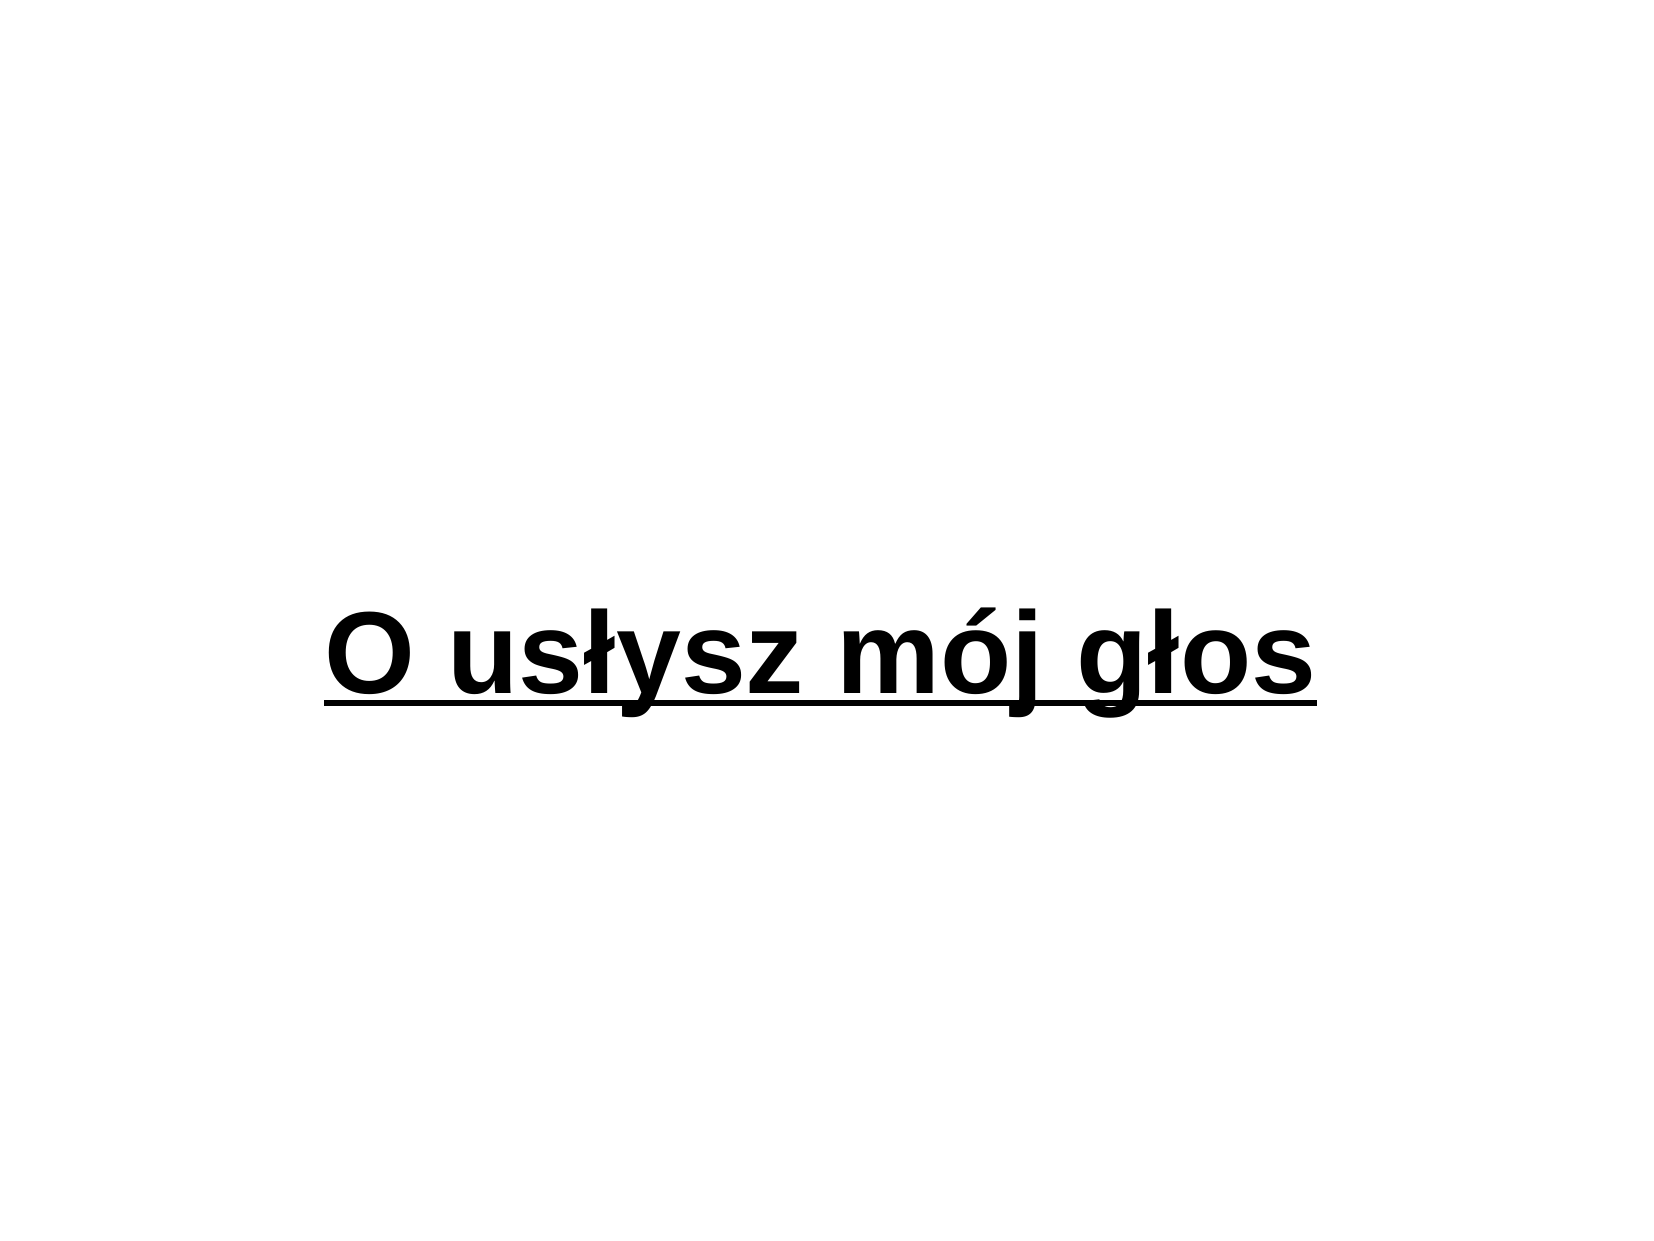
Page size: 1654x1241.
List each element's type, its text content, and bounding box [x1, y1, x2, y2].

subtitle O usłysz mój głos [0, 0, 1642, 1241]
